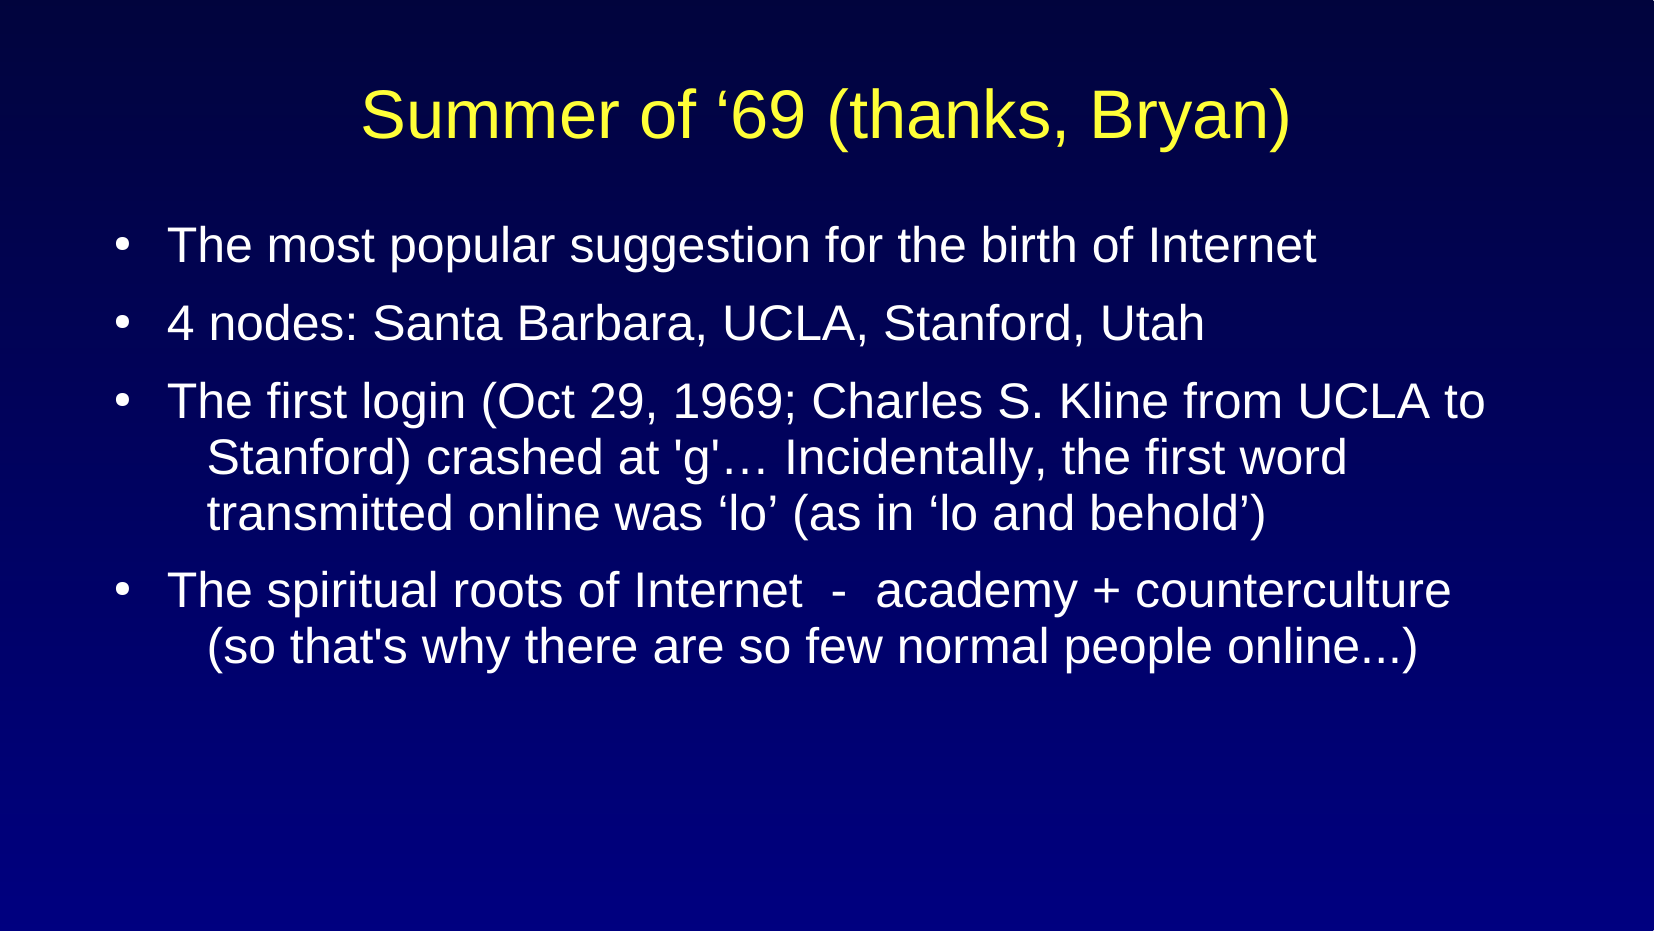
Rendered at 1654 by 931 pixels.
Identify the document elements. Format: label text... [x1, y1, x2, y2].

title Summer of ‘69 (thanks, Bryan) [82, 37, 1571, 193]
list The most popular suggestion for the birth of Internet 4 nodes: Santa Barbara, UCLA, Stanford, Utah The first login (Oct 29, 1969; Charles S. Kline from UCLA to Stanford) crashed at 'g'… Incidentally, the first word transmitted online was ‘lo’ (as in ‘lo and behold’) The spiritual roots of Internet - academy + counterculture (so that's why there are so few normal people online...) [82, 217, 1571, 758]
